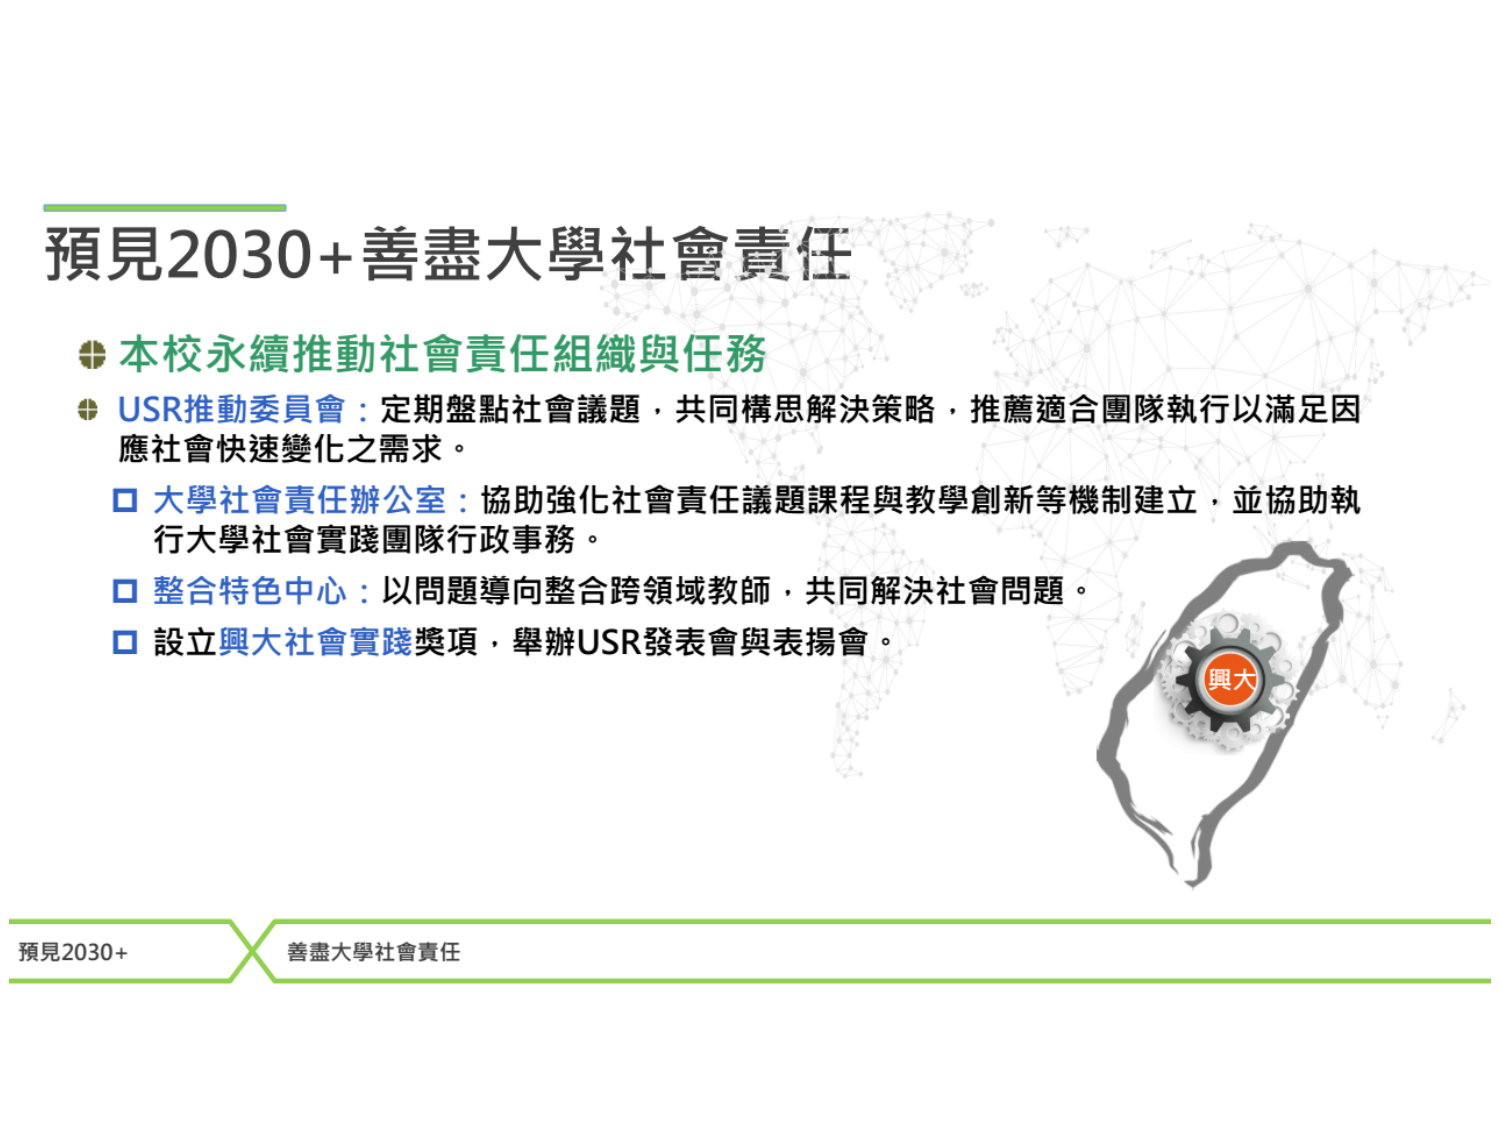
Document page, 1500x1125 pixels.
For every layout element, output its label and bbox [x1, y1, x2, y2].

picture [9, 156, 1491, 987]
